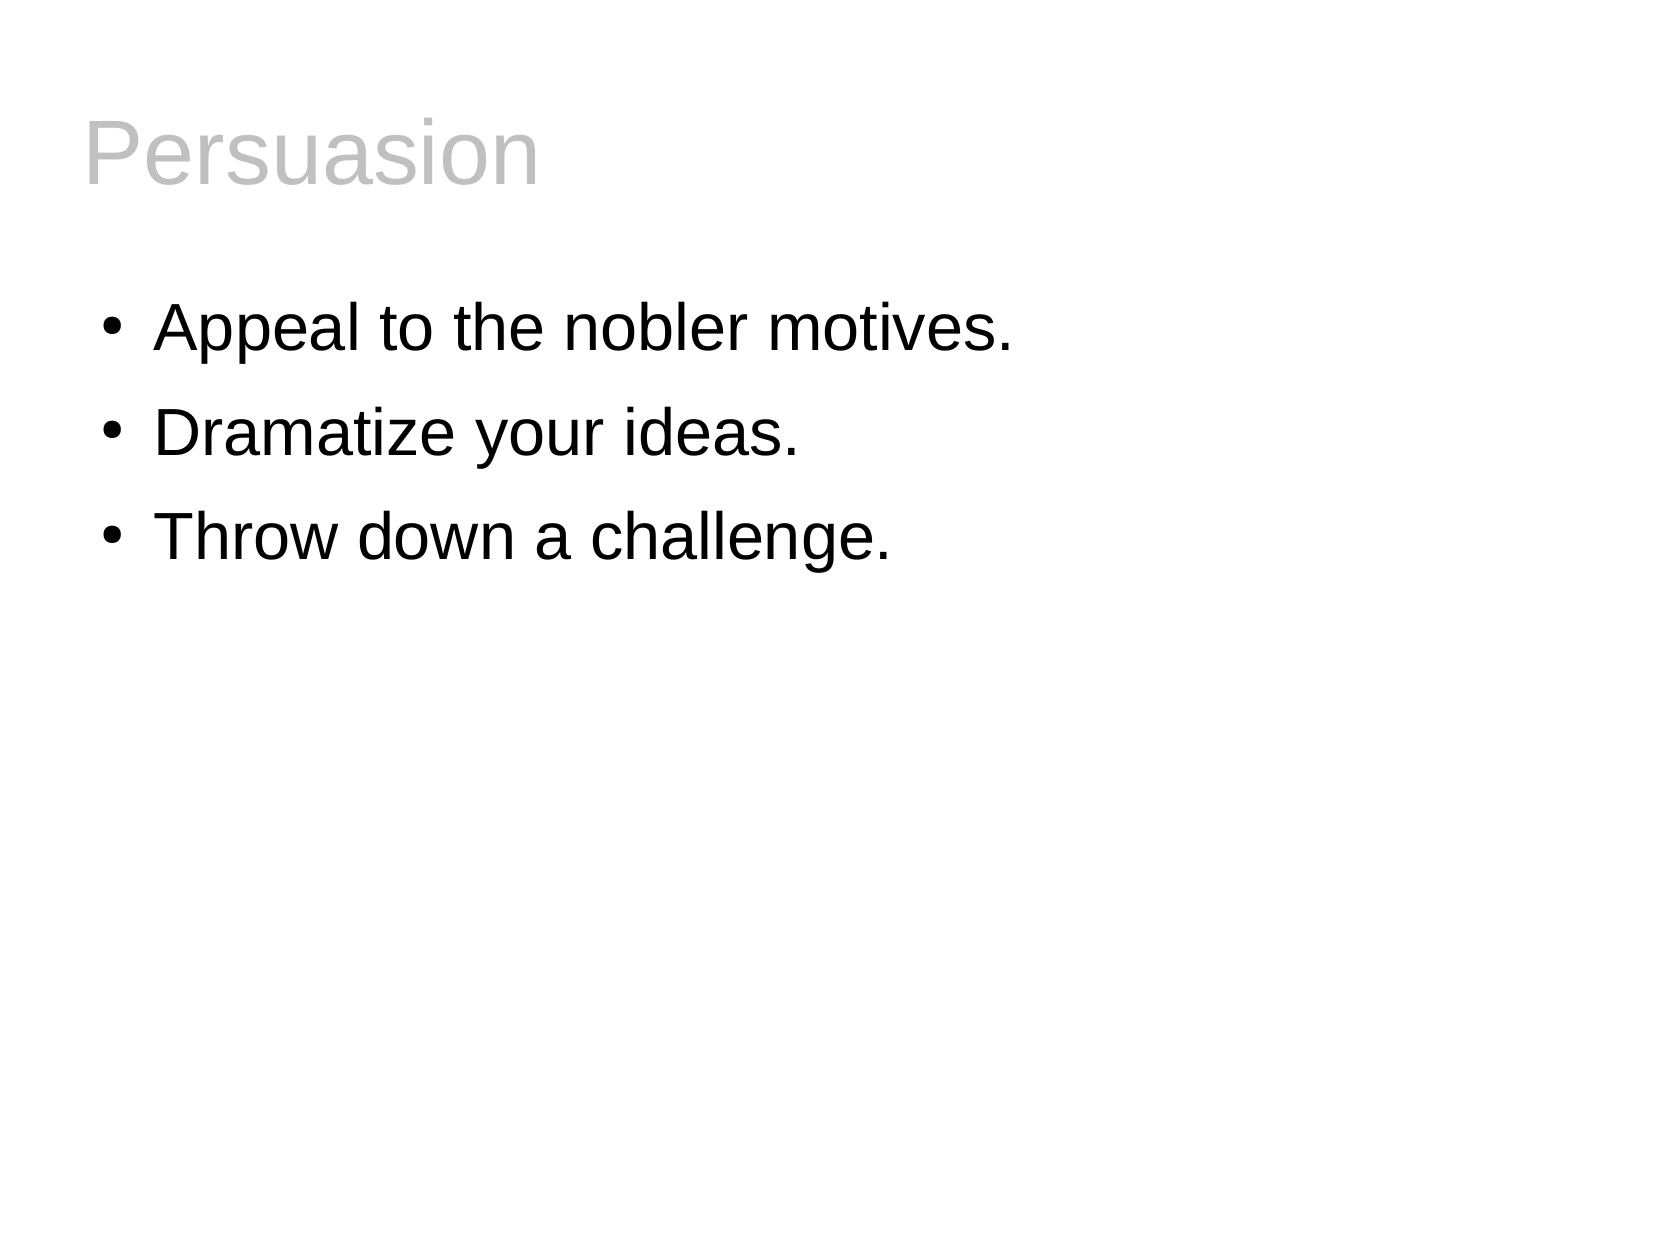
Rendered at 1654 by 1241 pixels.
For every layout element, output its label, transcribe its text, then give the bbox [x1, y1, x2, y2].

title Persuasion [82, 56, 1571, 250]
list Appeal to the nobler motives. Dramatize your ideas. Throw down a challenge. [82, 290, 1571, 1094]
